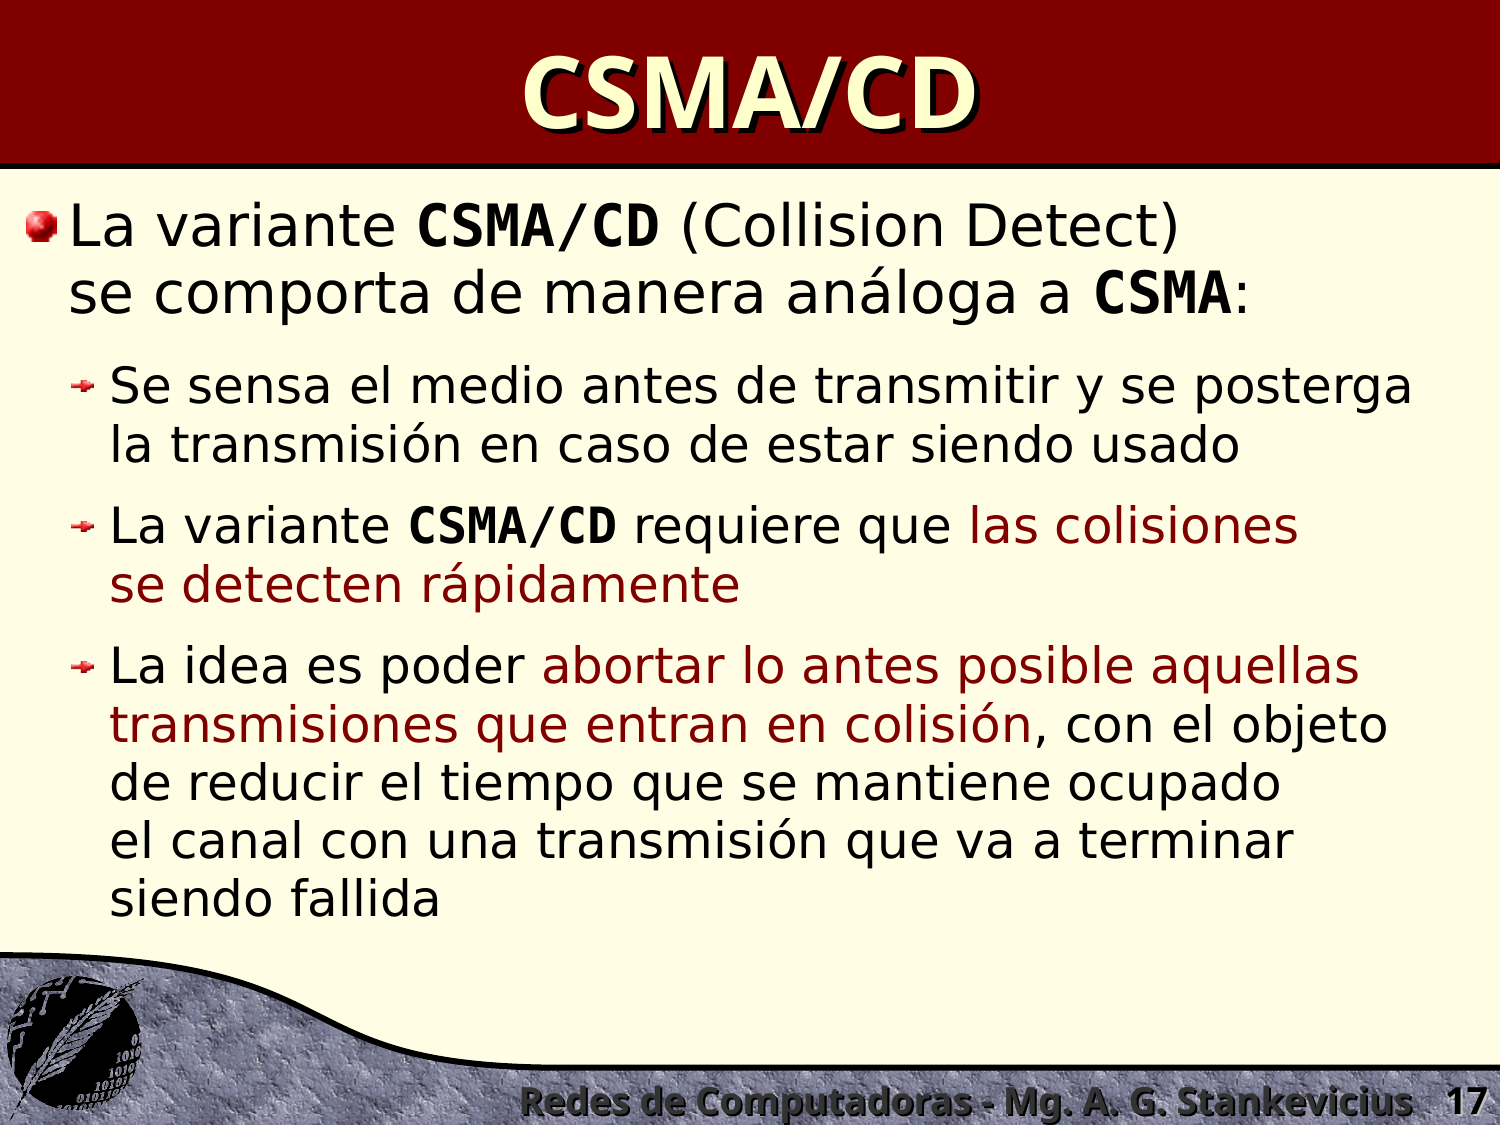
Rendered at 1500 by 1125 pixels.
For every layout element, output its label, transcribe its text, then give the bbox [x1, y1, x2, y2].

picture [0, 959, 1500, 1125]
title CSMA/CD [15, 5, 1485, 160]
picture [790, 1100, 795, 1110]
picture [1047, 1100, 1054, 1110]
list La variante CSMA/CD (Collision Detect) se comporta de manera análoga a CSMA: Se sensa el medio antes de transmitir y se posterga la transmisión en caso de estar siendo usado La variante CSMA/CD requiere que las colisiones se detecten rápidamente La idea es poder abortar lo antes posible aquellas transmisiones que entran en colisión, con el objeto de reducir el tiempo que se mantiene ocupado el canal con una transmisión que va a terminar siendo fallida [11, 192, 1486, 929]
